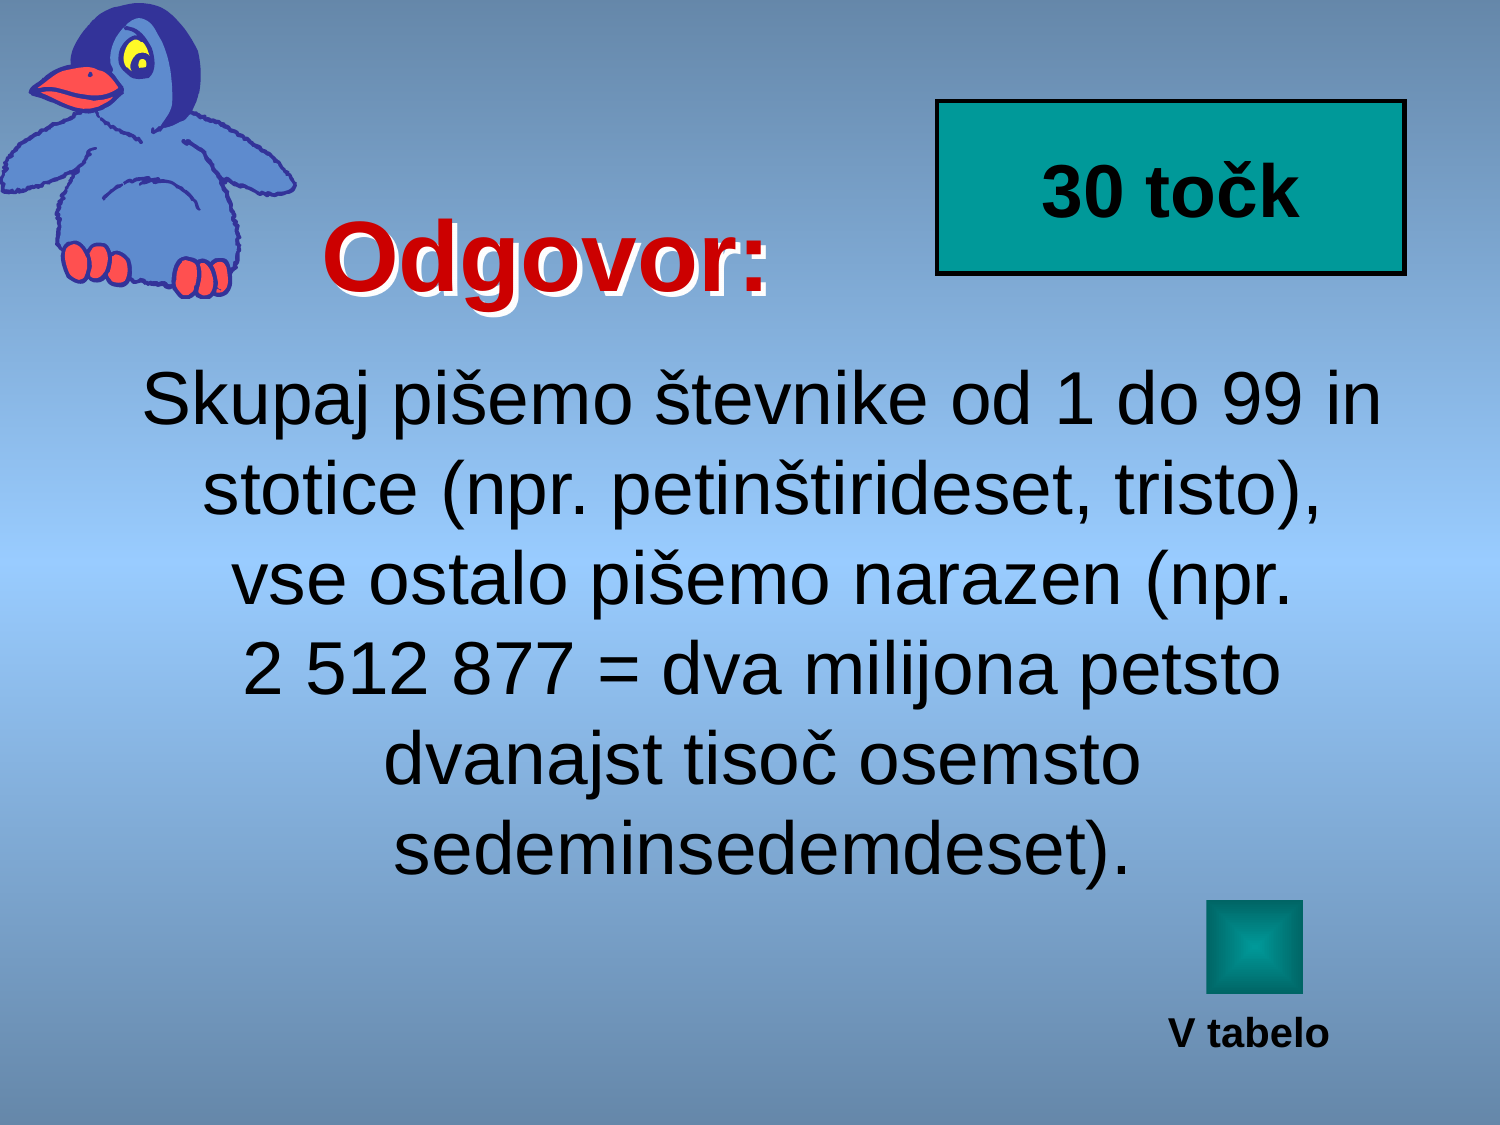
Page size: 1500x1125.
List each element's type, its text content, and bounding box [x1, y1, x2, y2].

title Odgovor: [306, 183, 891, 319]
text_box [1206, 900, 1303, 994]
text_box Skupaj pišemo števnike od 1 do 99 in stotice (npr. petinštirideset, tristo), vse ostalo pišemo narazen (npr. 2 512 877 = dva milijona petsto dvanajst tisoč osemsto sedeminsedemdeset). [126, 342, 1400, 897]
text_box V tabelo [1075, 998, 1423, 1063]
text_box 30 točk [936, 101, 1405, 274]
